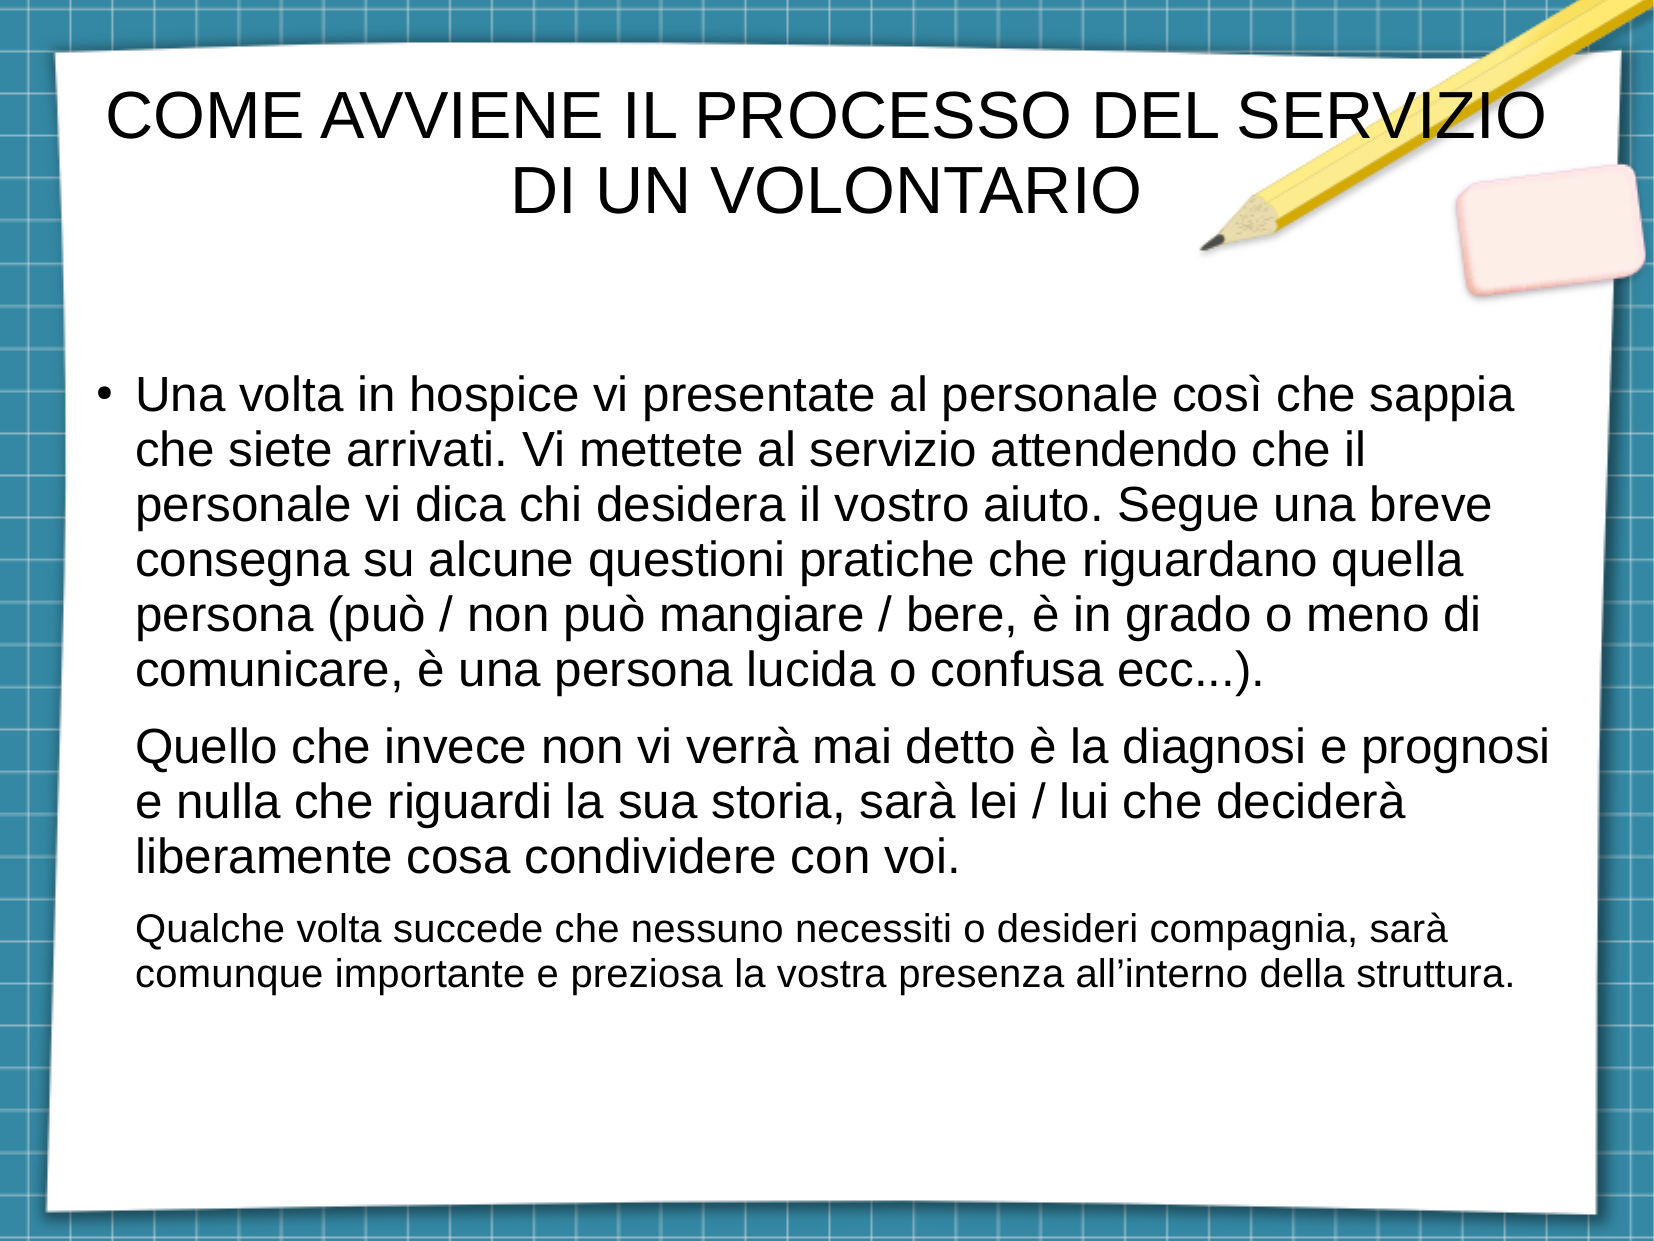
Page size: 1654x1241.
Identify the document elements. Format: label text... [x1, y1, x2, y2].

title COME AVVIENE IL PROCESSO DEL SERVIZIO DI UN VOLONTARIO [82, 49, 1571, 257]
list Una volta in hospice vi presentate al personale così che sappia che siete arrivati. Vi mettete al servizio attendendo che il personale vi dica chi desidera il vostro aiuto. Segue una breve consegna su alcune questioni pratiche che riguardano quella persona (può / non può mangiare / bere, è in grado o meno di comunicare, è una persona lucida o confusa ecc...). Quello che invece non vi verrà mai detto è la diagnosi e prognosi e nulla che riguardi la sua storia, sarà lei / lui che deciderà liberamente cosa condividere con voi. Qualche volta succede che nessuno necessiti o desideri compagnia, sarà comunque importante e preziosa la vostra presenza all’interno della struttura. [82, 290, 1571, 1010]
picture [0, 0, 1654, 1241]
